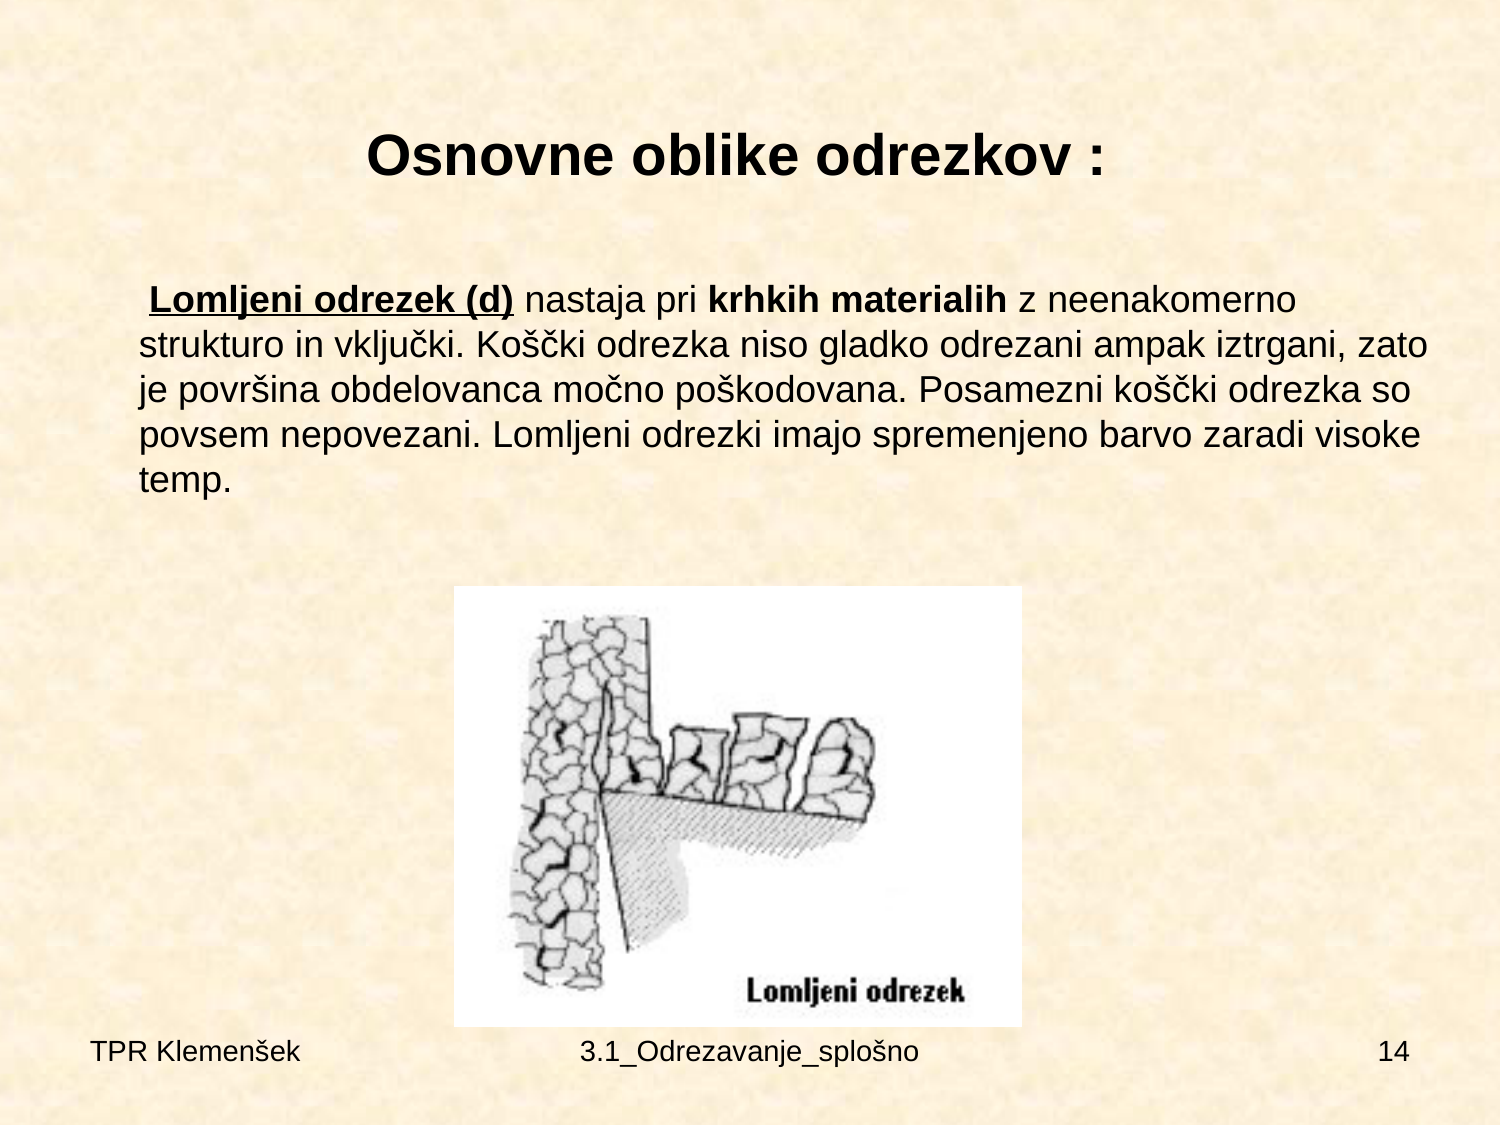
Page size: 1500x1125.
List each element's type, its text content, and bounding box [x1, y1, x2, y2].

picture [0, 0, 1500, 1125]
text_box Lomljeni odrezek (d) nastaja pri krhkih materialih z neenakomerno strukturo in vključki. Koščki odrezka niso gladko odrezani ampak iztrgani, zato je površina obdelovanca močno poškodovana. Posamezni koščki odrezka so povsem nepovezani. Lomljeni odrezki imajo spremenjeno barvo zaradi visoke temp. [123, 267, 1447, 508]
title Osnovne oblike odrezkov : [75, 45, 1426, 233]
text_box 3.1_Odrezavanje_splošno [512, 1024, 988, 1103]
text_box <number> [1074, 1024, 1426, 1103]
text_box TPR Klemenšek [74, 1024, 426, 1103]
